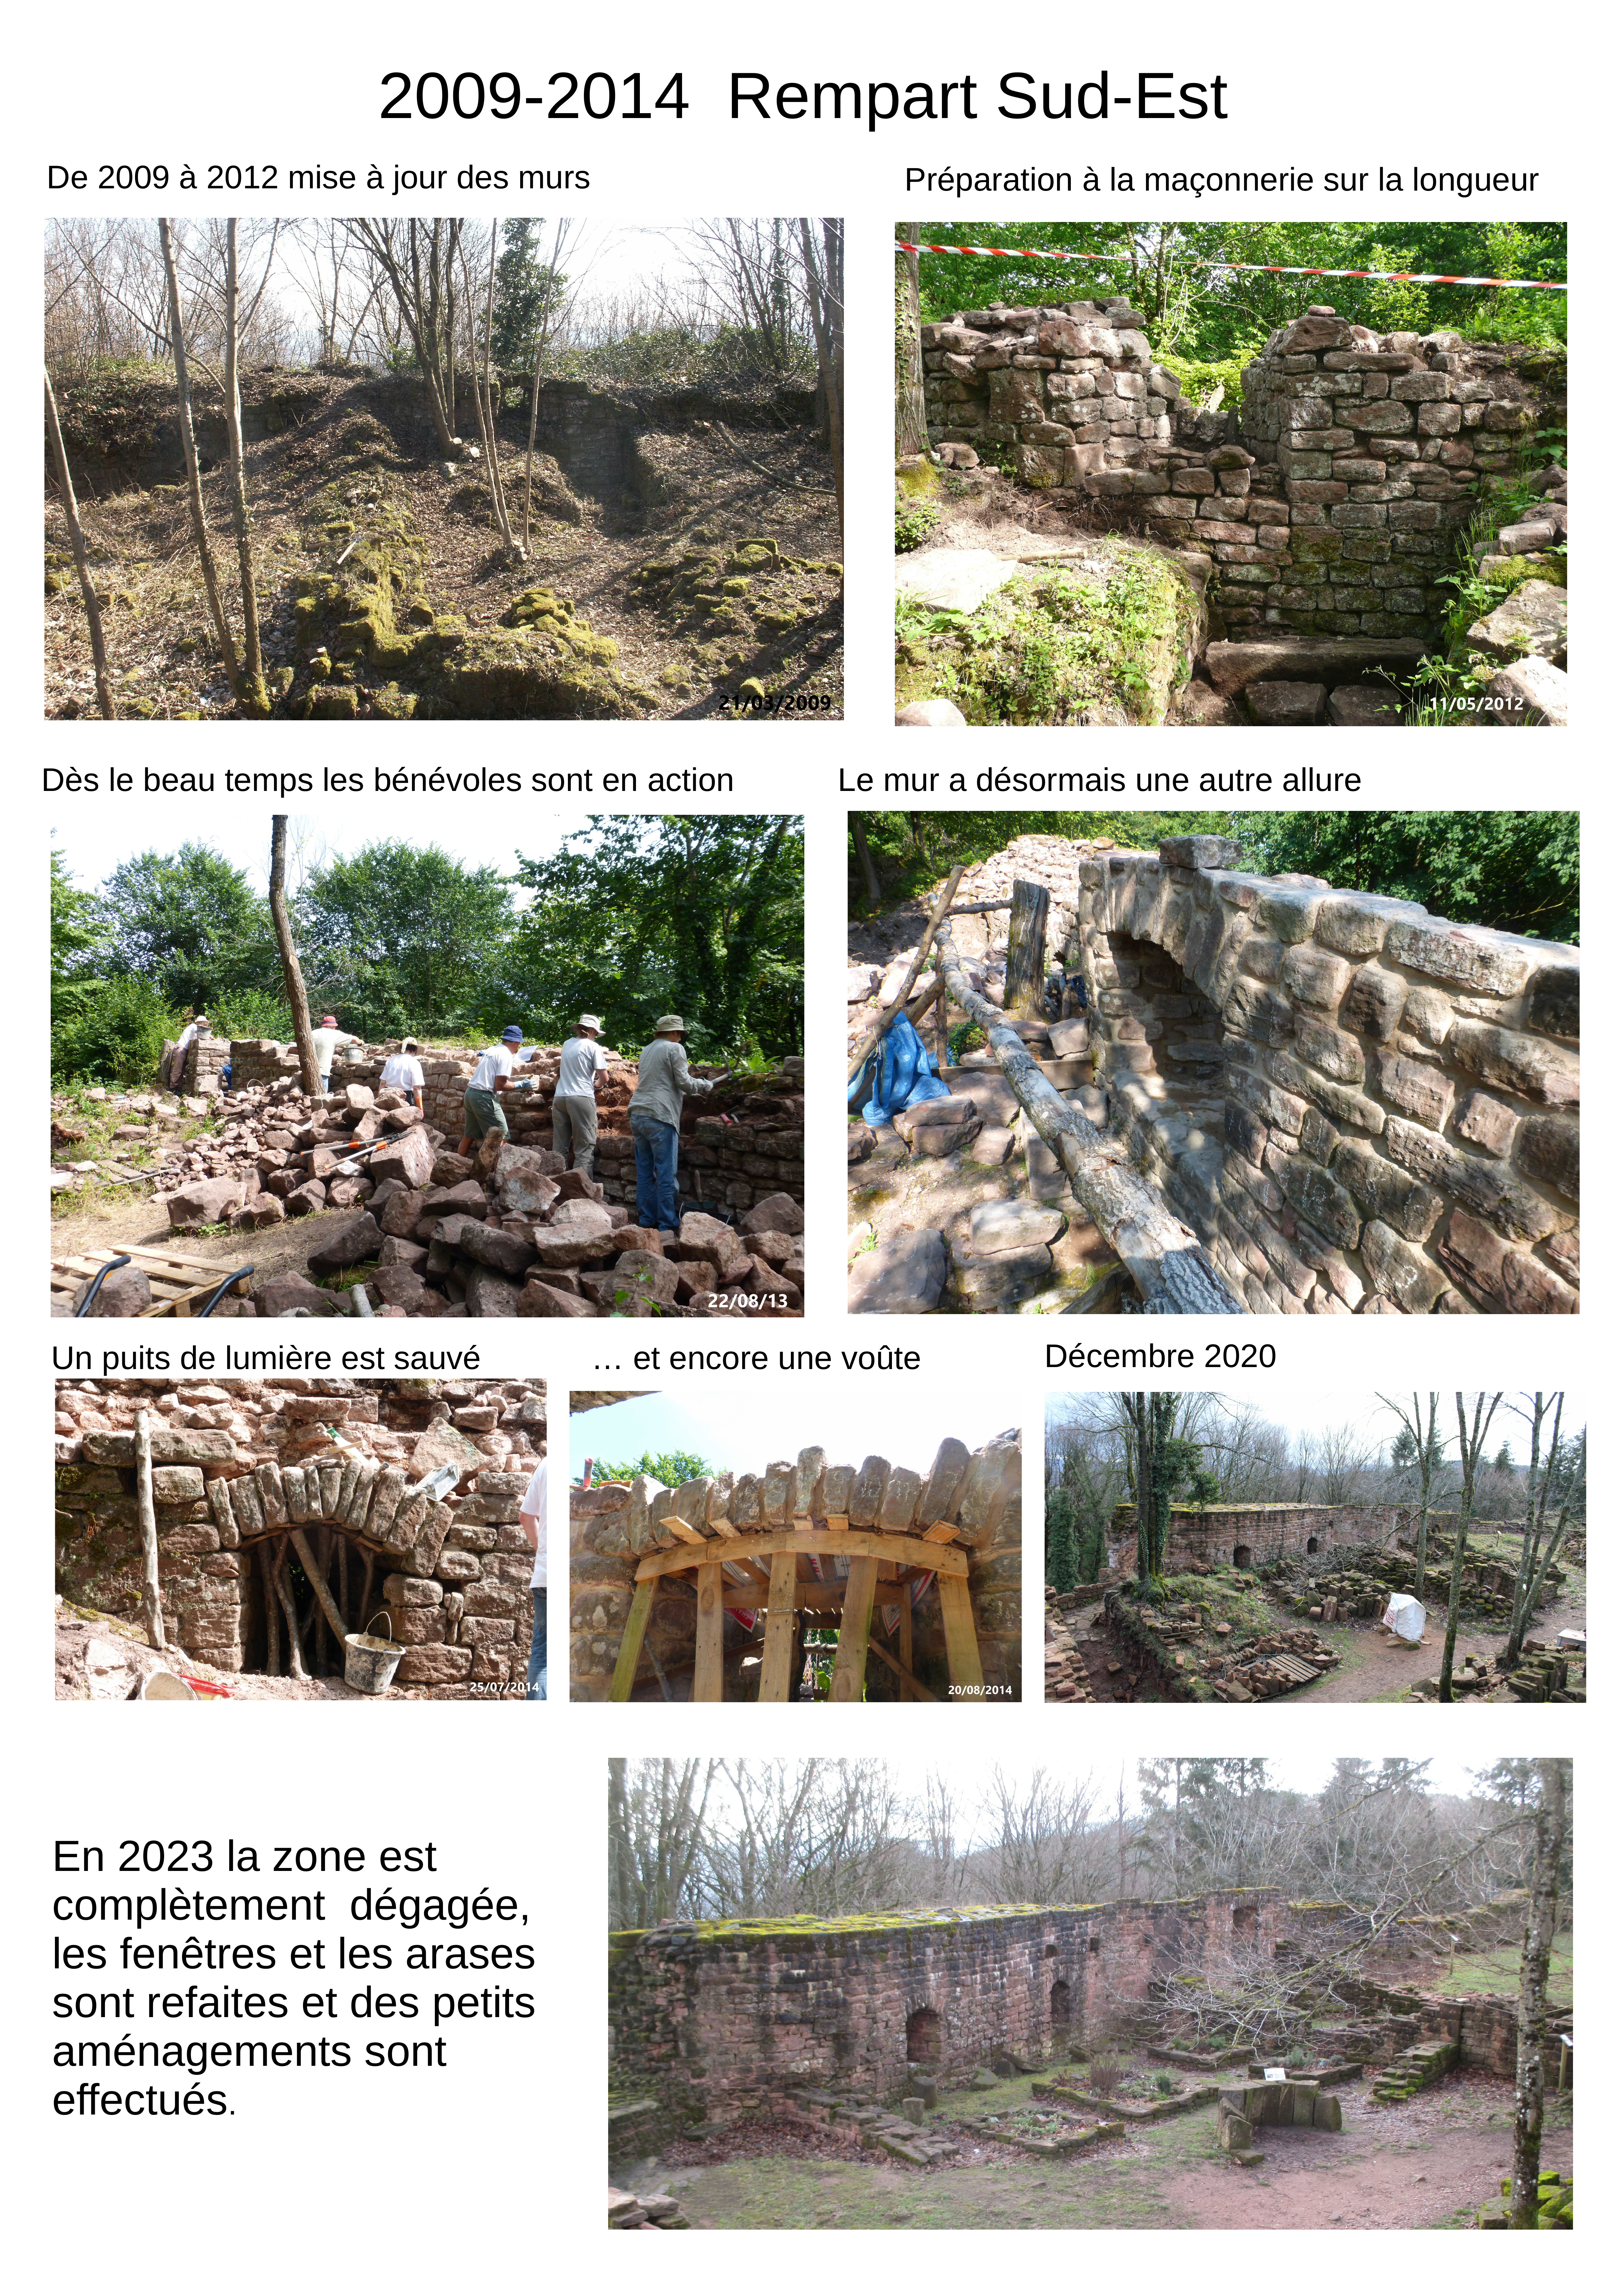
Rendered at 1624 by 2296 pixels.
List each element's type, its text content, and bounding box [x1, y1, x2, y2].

picture [44, 218, 844, 720]
picture [570, 1391, 1022, 1702]
picture [895, 222, 1567, 726]
picture [1044, 1392, 1586, 1703]
text_box Décembre 2020 [1040, 1335, 1454, 1395]
picture [608, 1758, 1573, 2230]
picture [51, 815, 804, 1317]
text_box Le mur a désormais une autre allure [833, 759, 1563, 815]
text_box Dès le beau temps les bénévoles sont en action [37, 759, 767, 815]
text_box … et encore une voûte [577, 1337, 992, 1396]
text_box Préparation à la maçonnerie sur la longueur [899, 159, 1576, 200]
text_box En 2023 la zone est complètement dégagée, les fenêtres et les arases sont refaites et des petits aménagements sont effectués. [47, 1829, 588, 2127]
picture [55, 1379, 547, 1700]
title 2009-2014 Rempart Sud-Est [83, 30, 1545, 154]
picture [847, 811, 1580, 1314]
text_box De 2009 à 2012 mise à jour des murs [42, 156, 743, 198]
text_box Un puits de lumière est sauvé [46, 1337, 577, 1379]
